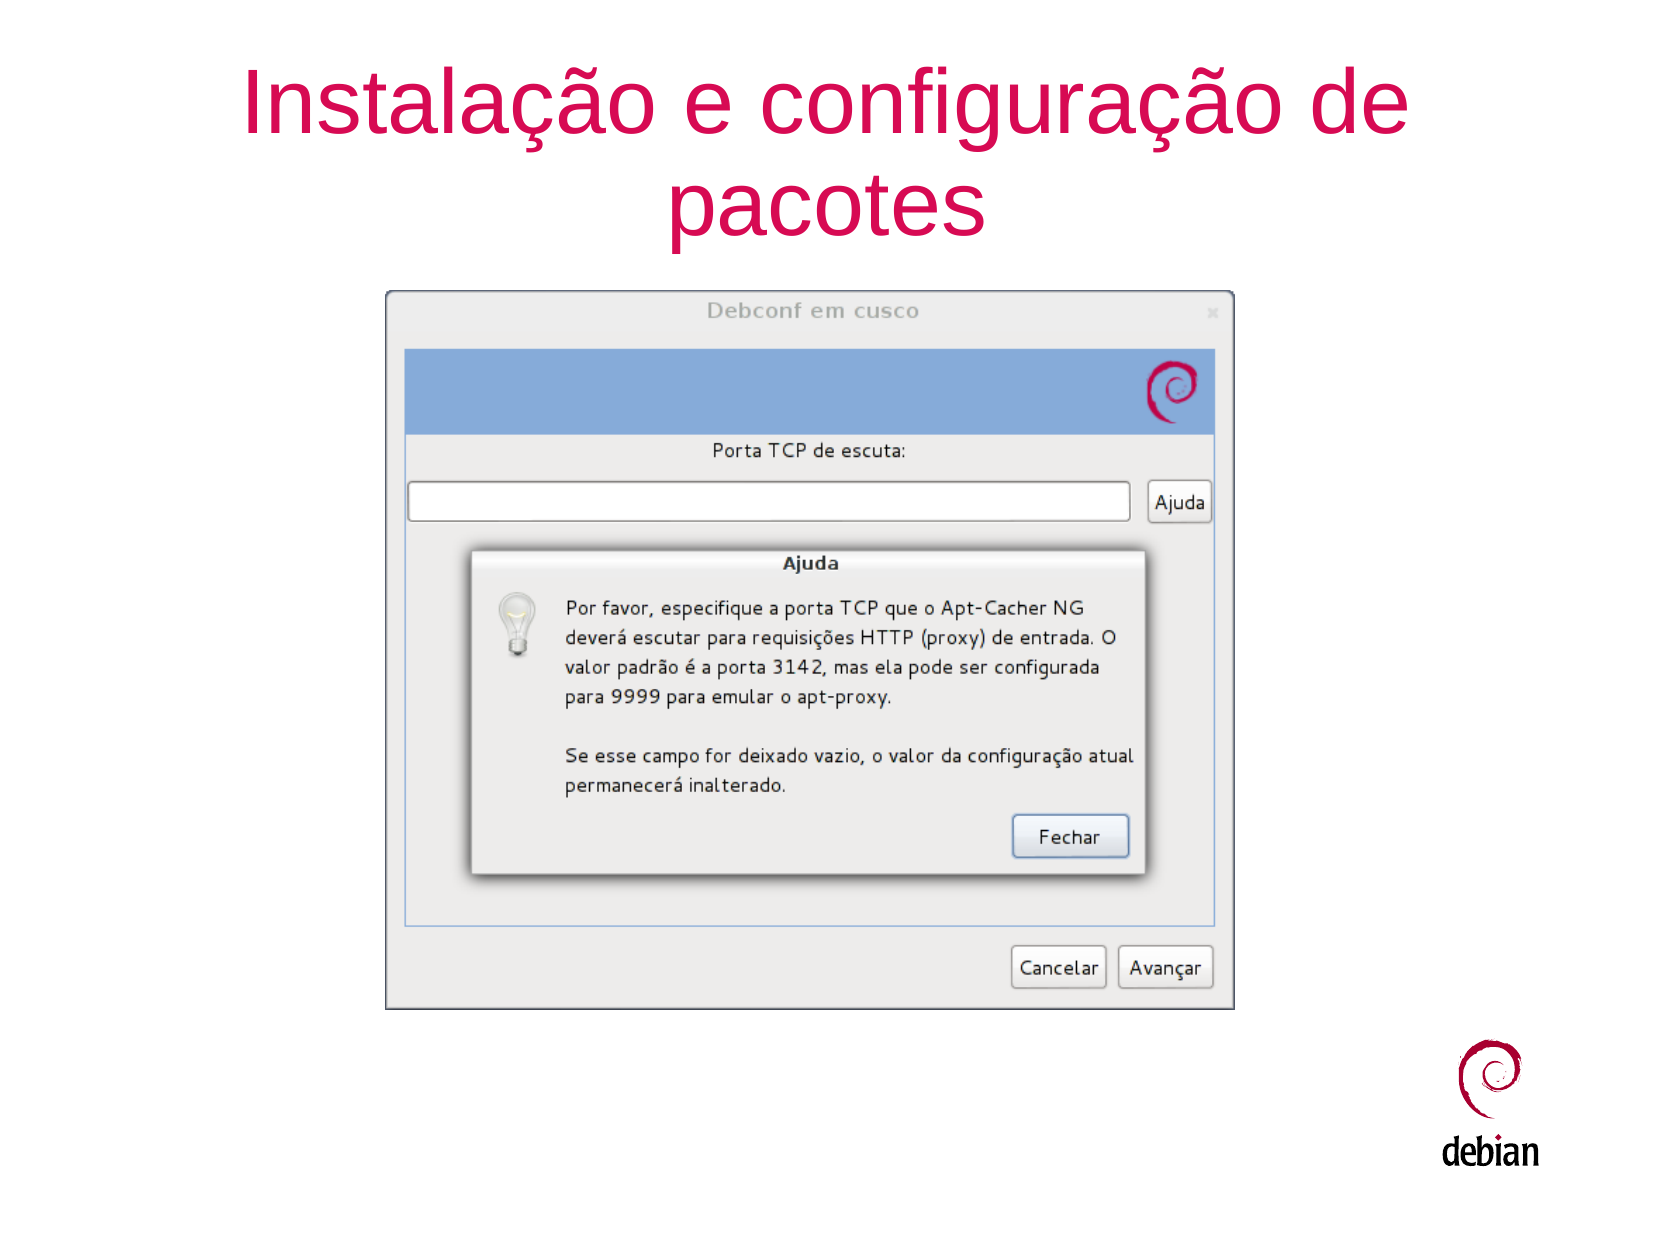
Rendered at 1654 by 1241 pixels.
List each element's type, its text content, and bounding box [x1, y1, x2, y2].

title Instalação e configuração de pacotes [82, 49, 1571, 257]
picture [385, 290, 1235, 1010]
